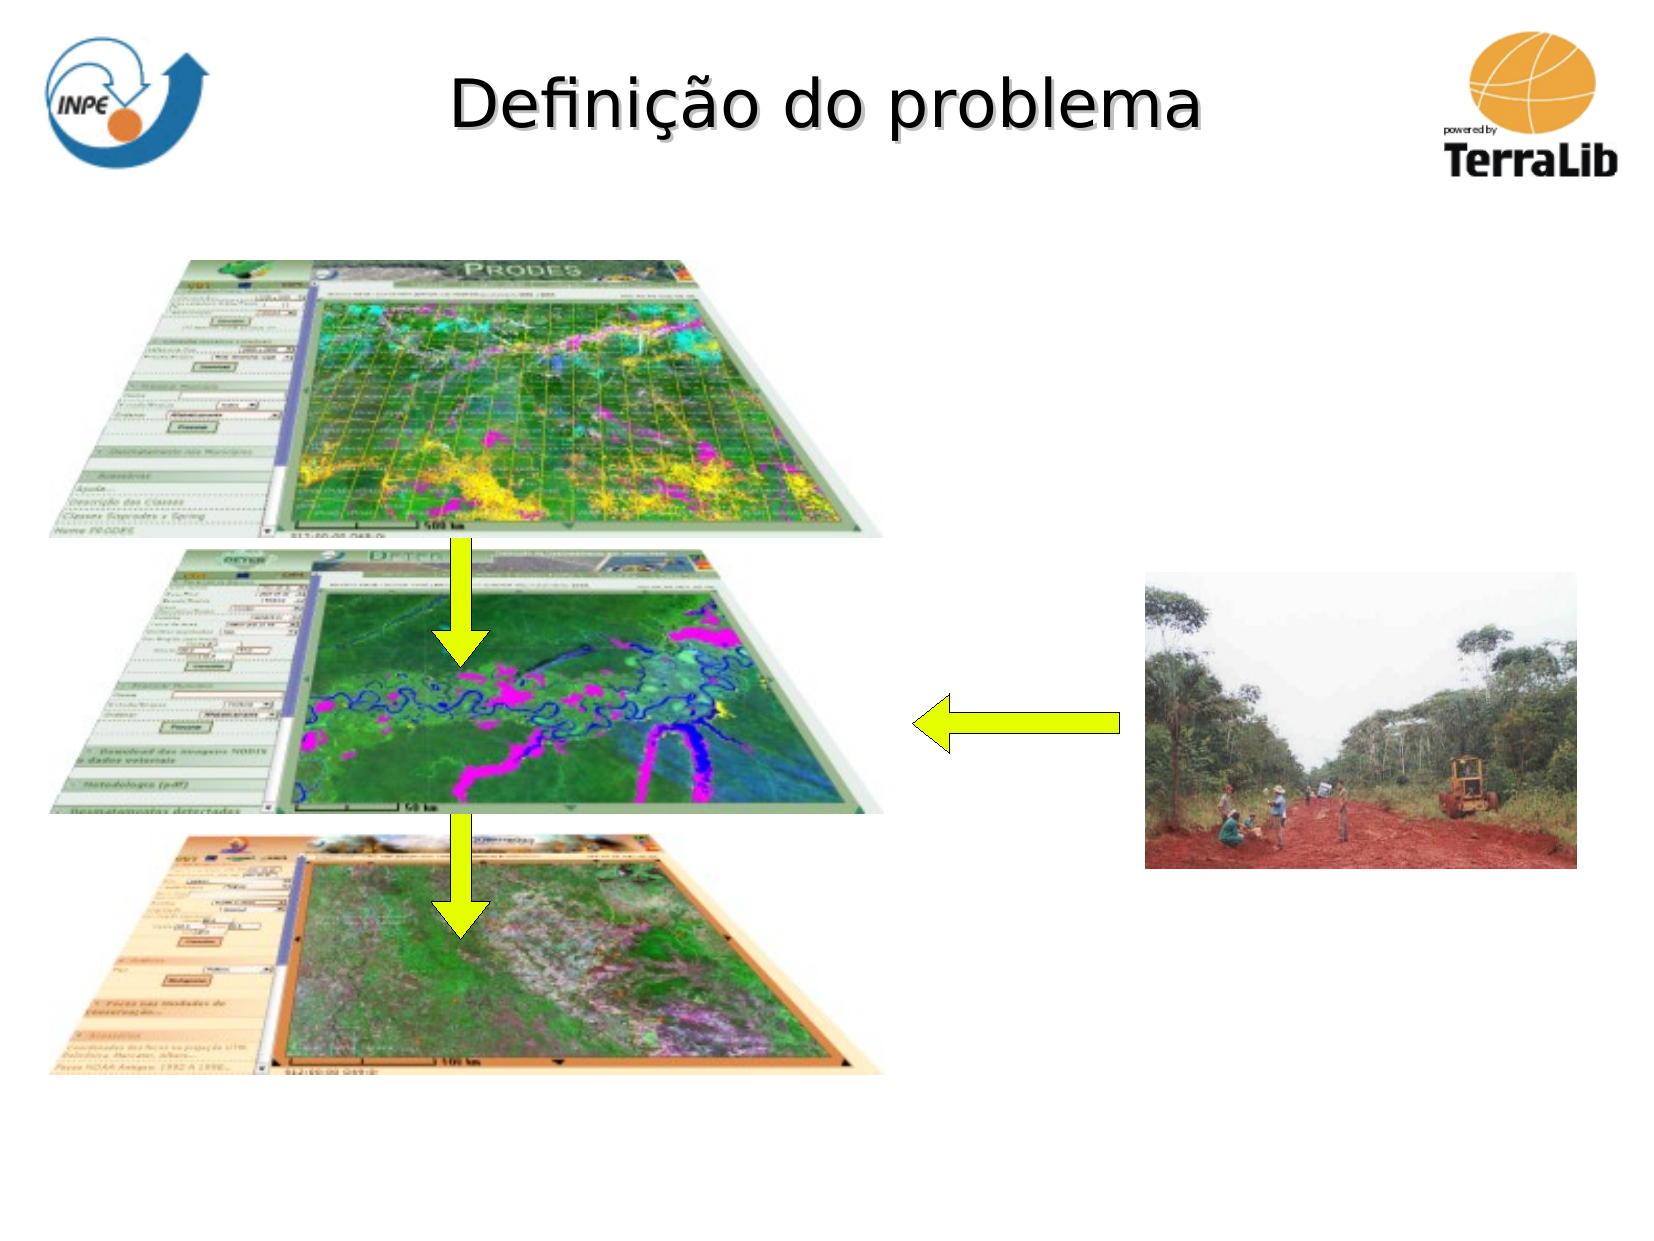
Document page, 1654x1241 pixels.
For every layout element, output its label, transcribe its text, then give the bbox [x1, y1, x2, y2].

text_box [431, 814, 491, 940]
picture [35, 29, 206, 178]
picture [49, 833, 884, 1075]
picture [1145, 572, 1577, 869]
picture [49, 260, 884, 538]
text_box [912, 693, 1120, 754]
title Definição do problema [206, 25, 1447, 184]
text_box [431, 538, 491, 668]
picture [1447, 29, 1619, 178]
picture [49, 549, 884, 814]
